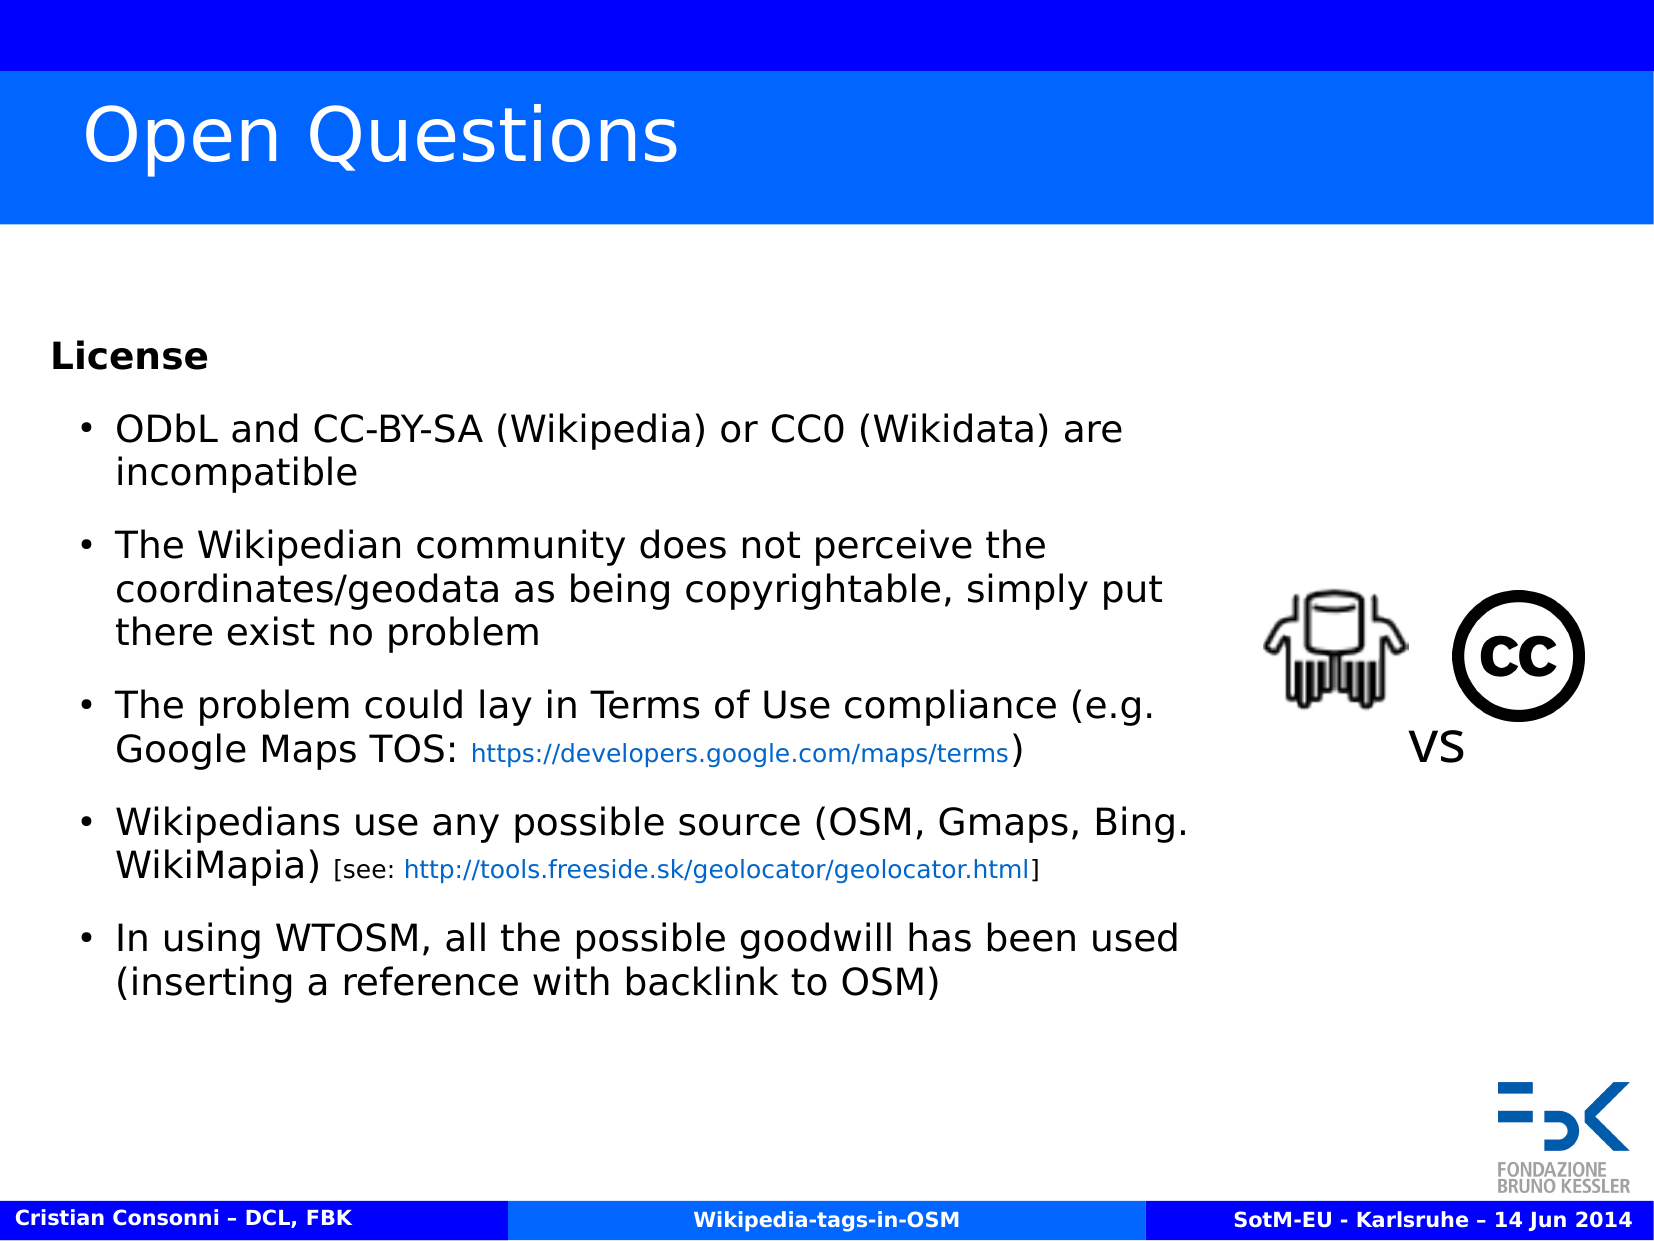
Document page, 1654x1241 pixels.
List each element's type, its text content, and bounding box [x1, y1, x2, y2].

picture [1498, 1082, 1630, 1193]
picture [1263, 578, 1409, 724]
title Open Questions [82, 92, 1571, 180]
text_box License ODbL and CC-BY-SA (Wikipedia) or CC0 (Wikidata) are incompatible The Wikipedian community does not perceive the coordinates/geodata as being copyrightable, simply put there exist no problem The problem could lay in Terms of Use compliance (e.g. Google Maps TOS: https://developers.google.com/maps/terms) Wikipedians use any possible source (OSM, Gmaps, Bing. WikiMapia) [see: http://tools.freeside.sk/geolocator/geolocator.html] In using WTOSM, all the possible goodwill has been used (inserting a reference with backlink to OSM) [35, 283, 1317, 974]
text_box vs [1393, 693, 1497, 780]
picture [1452, 590, 1585, 723]
